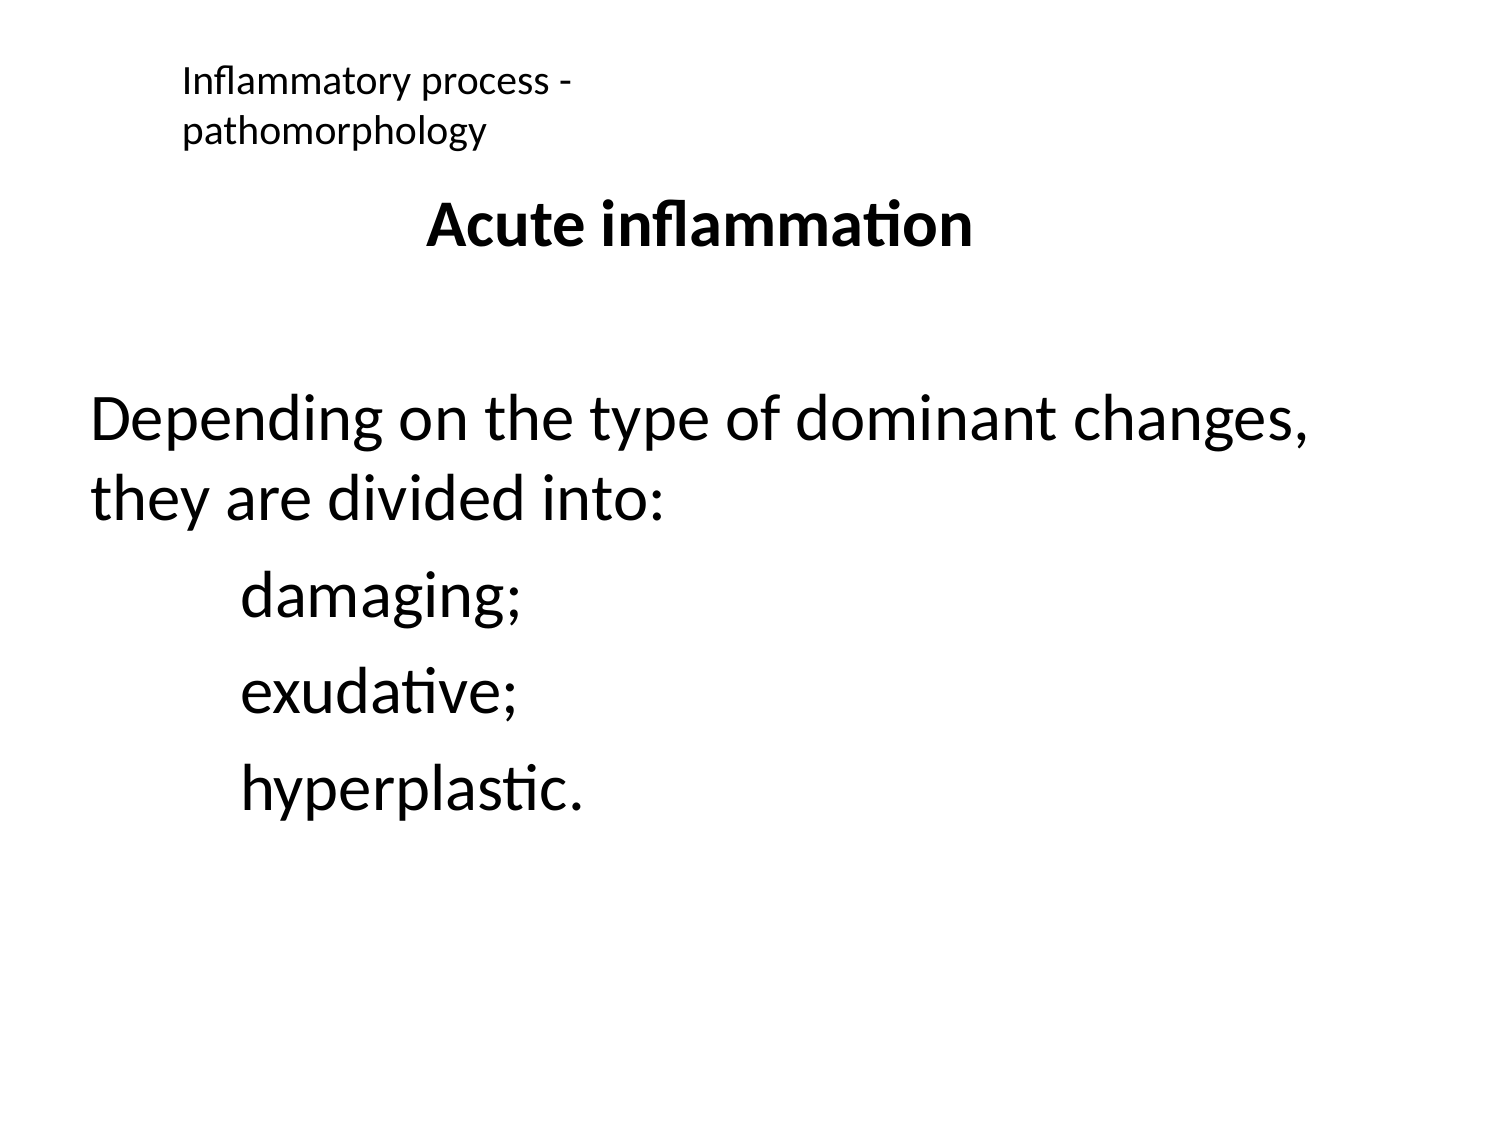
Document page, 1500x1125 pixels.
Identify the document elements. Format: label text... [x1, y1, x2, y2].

title Inflammatory process - pathomorphology [75, 45, 680, 138]
list Acute inflammation Depending on the type of dominant changes, they are divided into: damaging; exudative; hyperplastic. [75, 172, 1426, 1005]
